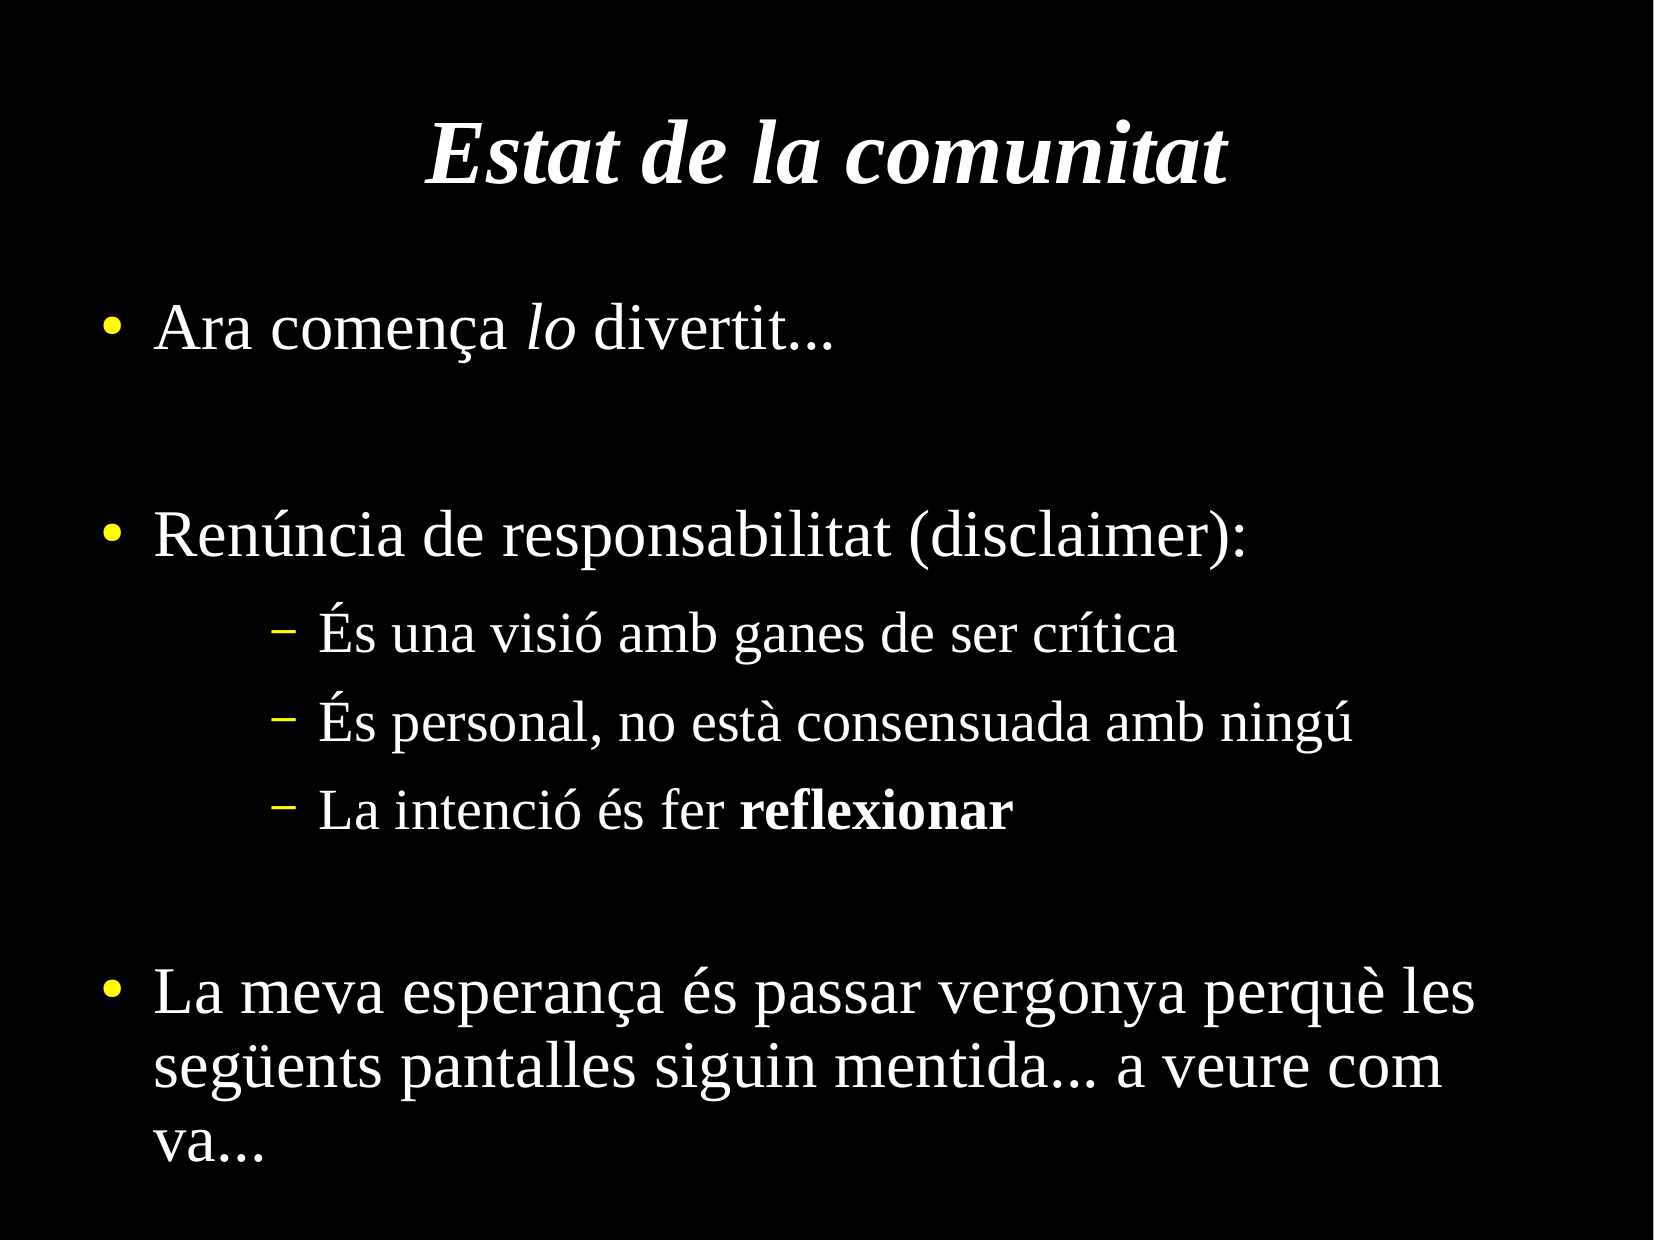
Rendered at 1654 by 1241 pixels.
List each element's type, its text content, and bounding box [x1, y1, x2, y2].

list Ara comença lo divertit... Renúncia de responsabilitat (disclaimer): És una visió amb ganes de ser crítica És personal, no està consensuada amb ningú La intenció és fer reflexionar La meva esperança és passar vergonya perquè les següents pantalles siguin mentida... a veure com va... [82, 290, 1571, 1176]
title Estat de la comunitat [82, 56, 1571, 250]
